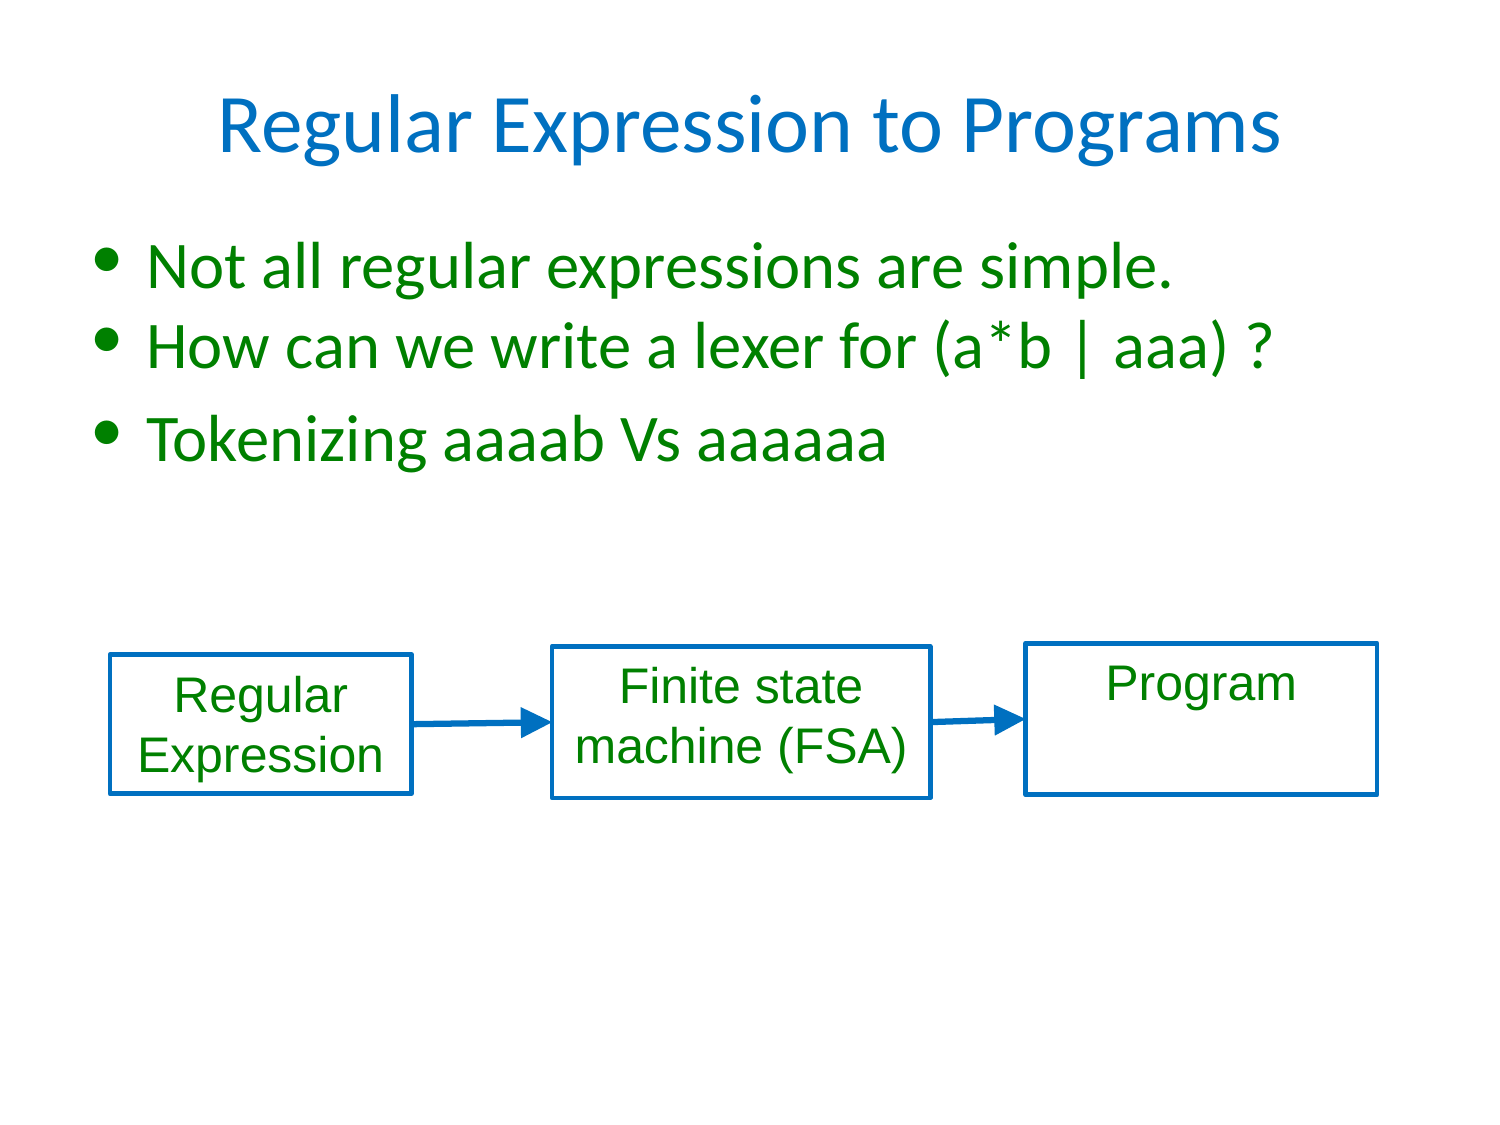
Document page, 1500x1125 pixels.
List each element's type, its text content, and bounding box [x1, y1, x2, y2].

text_box Finite state machine (FSA) [552, 646, 931, 798]
list Not all regular expressions are simple. How can we write a lexer for (a*b | aaa) ? Tokenizing aaaab Vs aaaaaa [75, 214, 1425, 978]
text_box Regular Expression [109, 654, 412, 794]
text_box Program [1025, 643, 1378, 795]
title Regular Expression to Programs [75, 25, 1425, 213]
